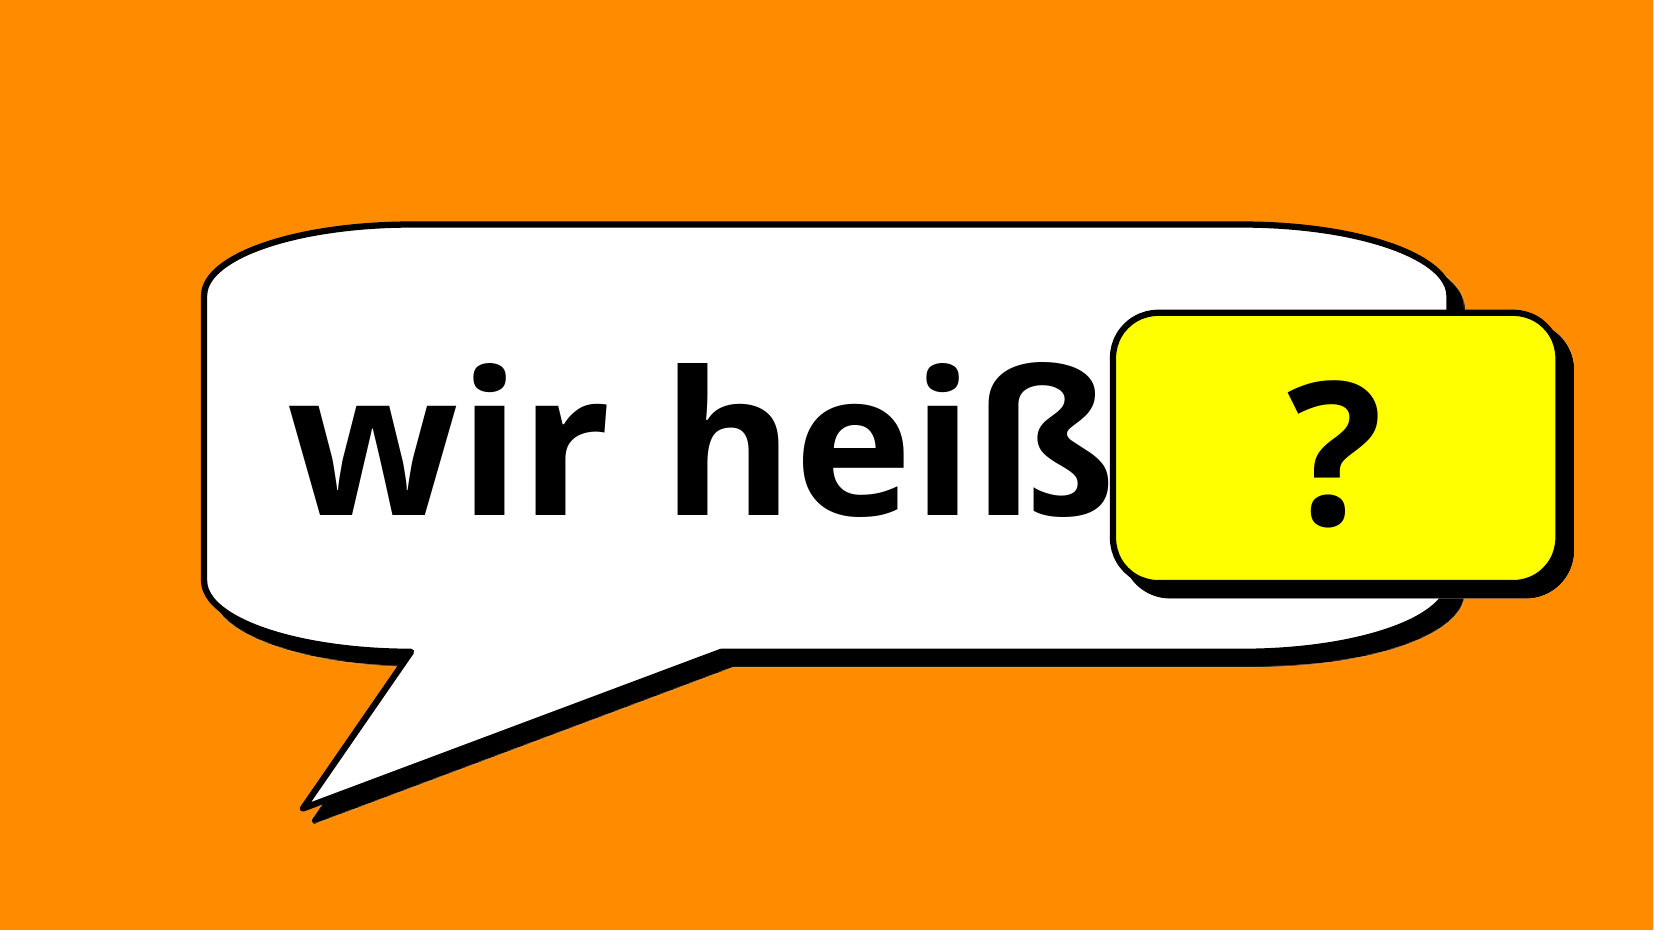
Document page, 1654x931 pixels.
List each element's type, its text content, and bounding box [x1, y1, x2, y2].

text_box wir heißen [204, 224, 1450, 809]
text_box ? [1113, 312, 1559, 584]
